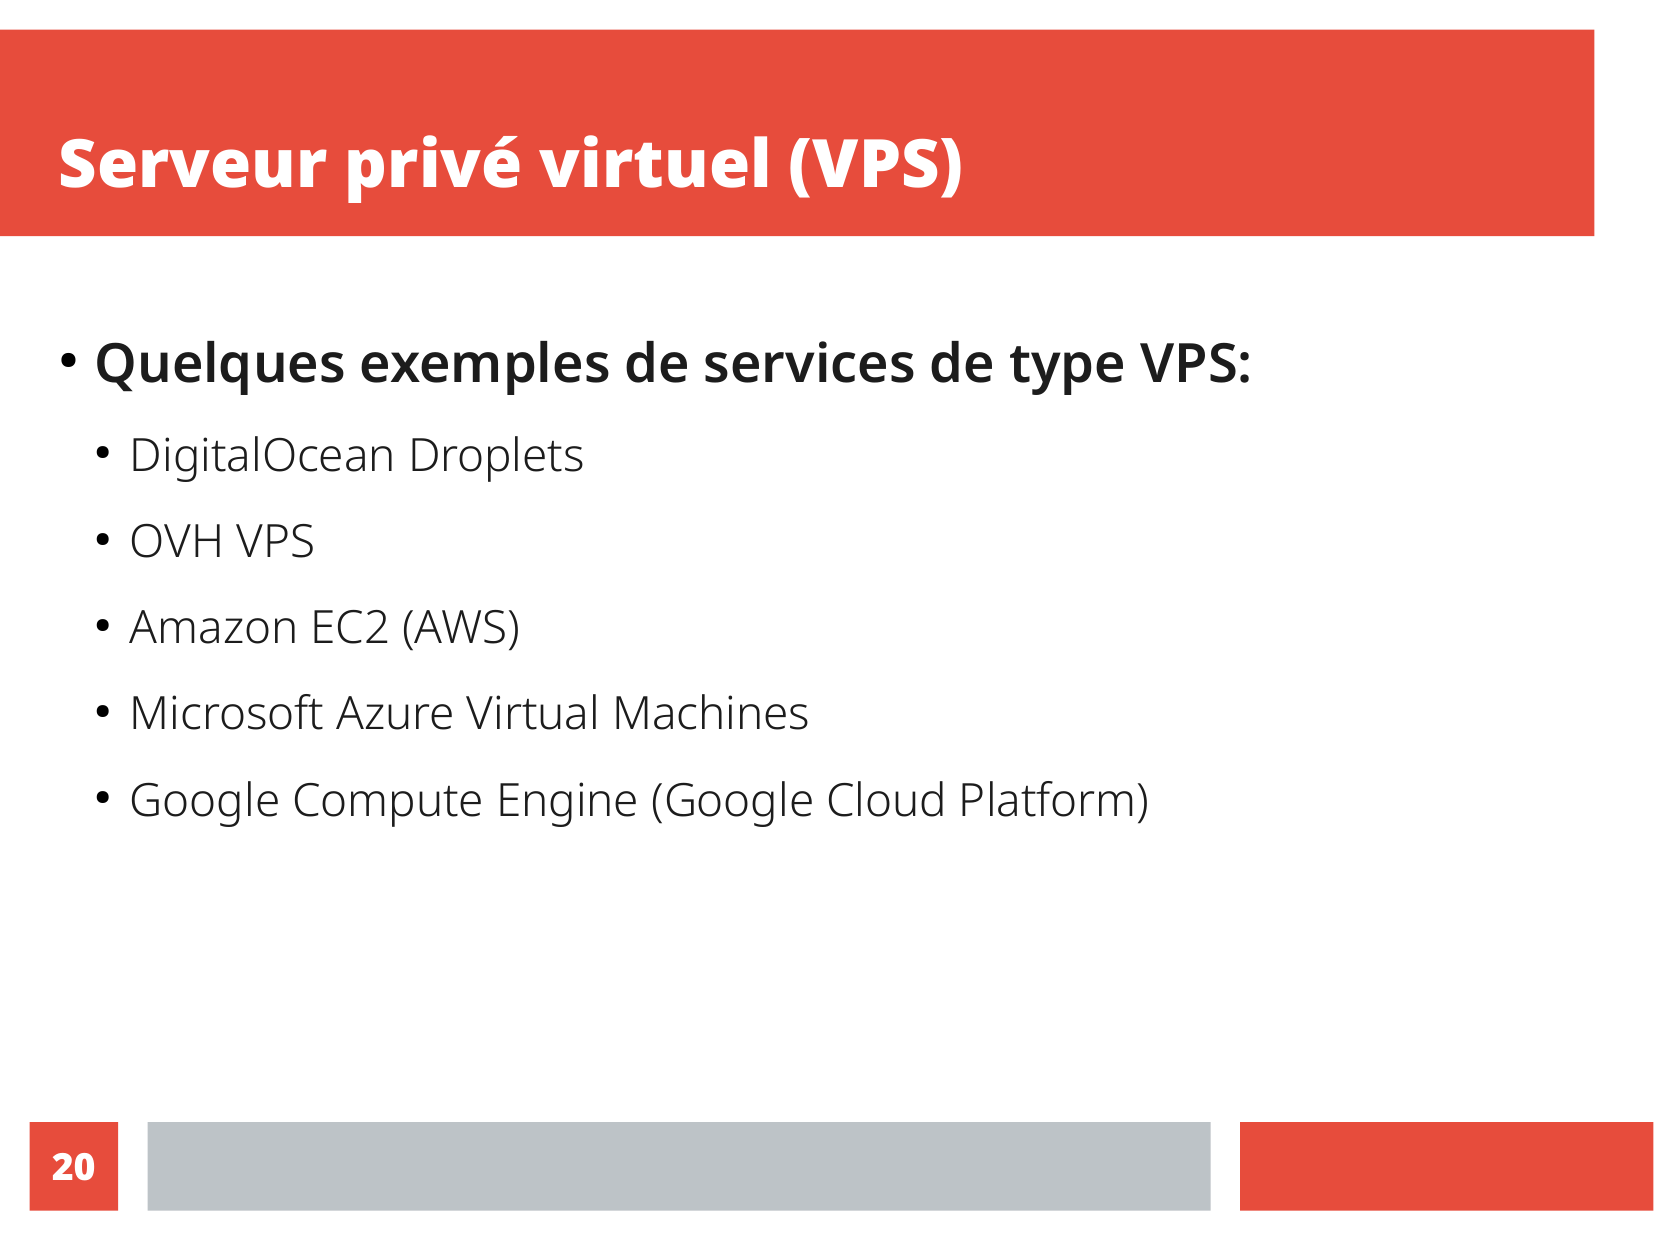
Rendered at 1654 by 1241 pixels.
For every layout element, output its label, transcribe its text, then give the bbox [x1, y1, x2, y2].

title Serveur privé virtuel (VPS) [59, 59, 1595, 207]
list Quelques exemples de services de type VPS: DigitalOcean Droplets OVH VPS Amazon EC2 (AWS) Microsoft Azure Virtual Machines Google Compute Engine (Google Cloud Platform) [59, 324, 1565, 1093]
